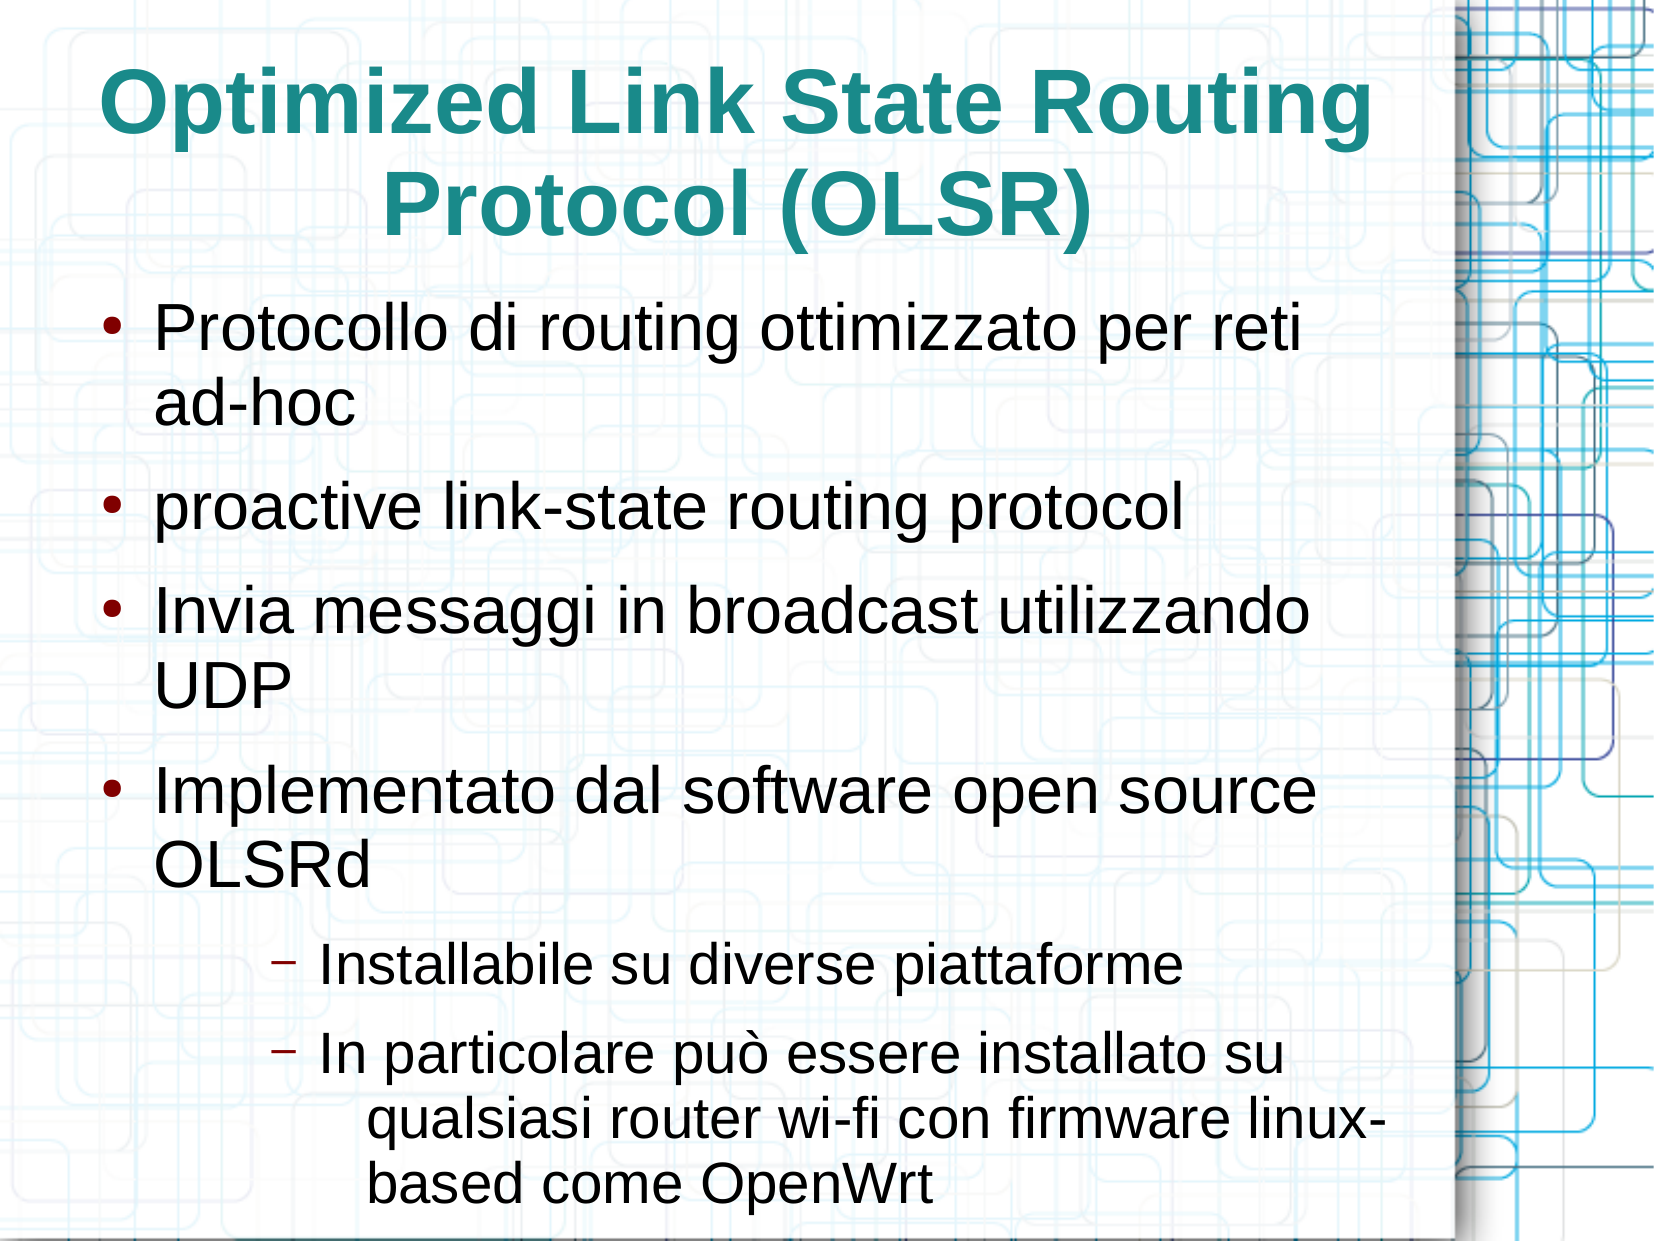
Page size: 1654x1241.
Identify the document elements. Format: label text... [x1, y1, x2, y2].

list Protocollo di routing ottimizzato per reti ad-hoc proactive link-state routing protocol Invia messaggi in broadcast utilizzando UDP Implementato dal software open source OLSRd Installabile su diverse piattaforme In particolare può essere installato su qualsiasi router wi-fi con firmware linux-based come OpenWrt [82, 290, 1418, 1241]
title Optimized Link State Routing Protocol (OLSR) [59, 49, 1418, 257]
picture [0, 0, 1654, 1241]
